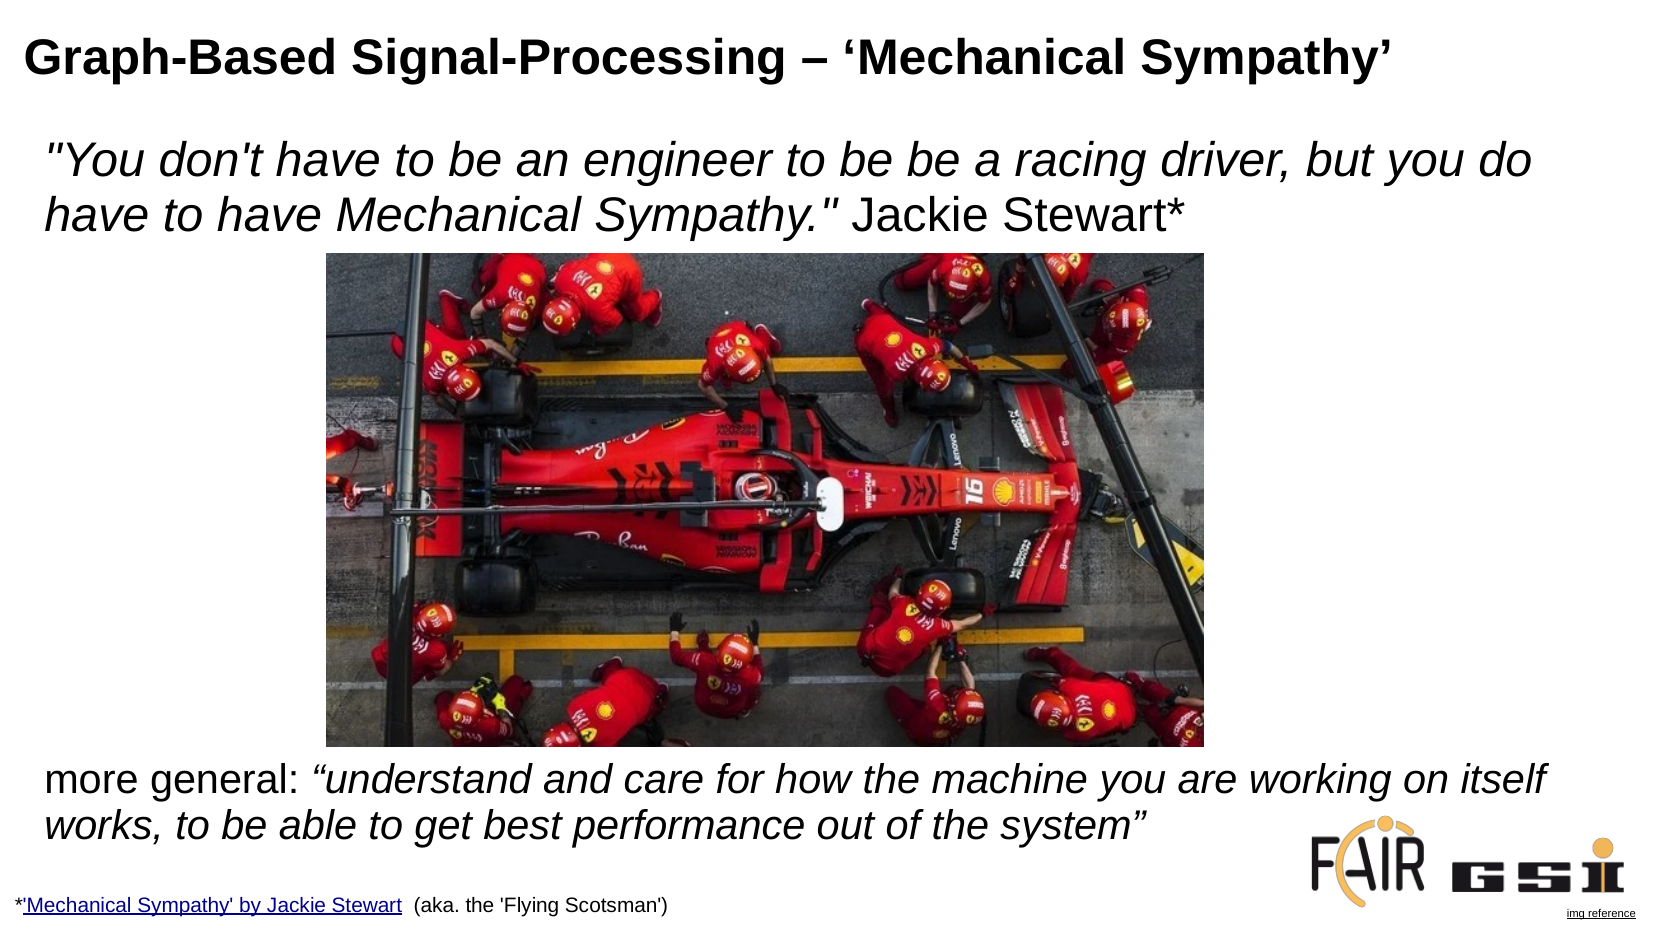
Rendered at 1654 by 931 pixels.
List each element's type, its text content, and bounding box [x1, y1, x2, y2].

list more general: “understand and care for how the machine you are working on itself works, to be able to get best performance out of the system” [44, 755, 1610, 851]
picture [1311, 851, 1426, 910]
list "You don't have to be an engineer to be be a racing driver, but you do have to have Mechanical Sympathy." Jackie Stewart* [44, 132, 1610, 243]
title Graph-Based Signal-Processing – ‘Mechanical Sympathy’ [23, 29, 1638, 119]
picture [326, 253, 1204, 748]
text_box *'Mechanical Sympathy' by Jackie Stewart (aka. the 'Flying Scotsman') [0, 885, 683, 924]
picture [1451, 836, 1626, 895]
text_box img reference [1552, 899, 1651, 928]
